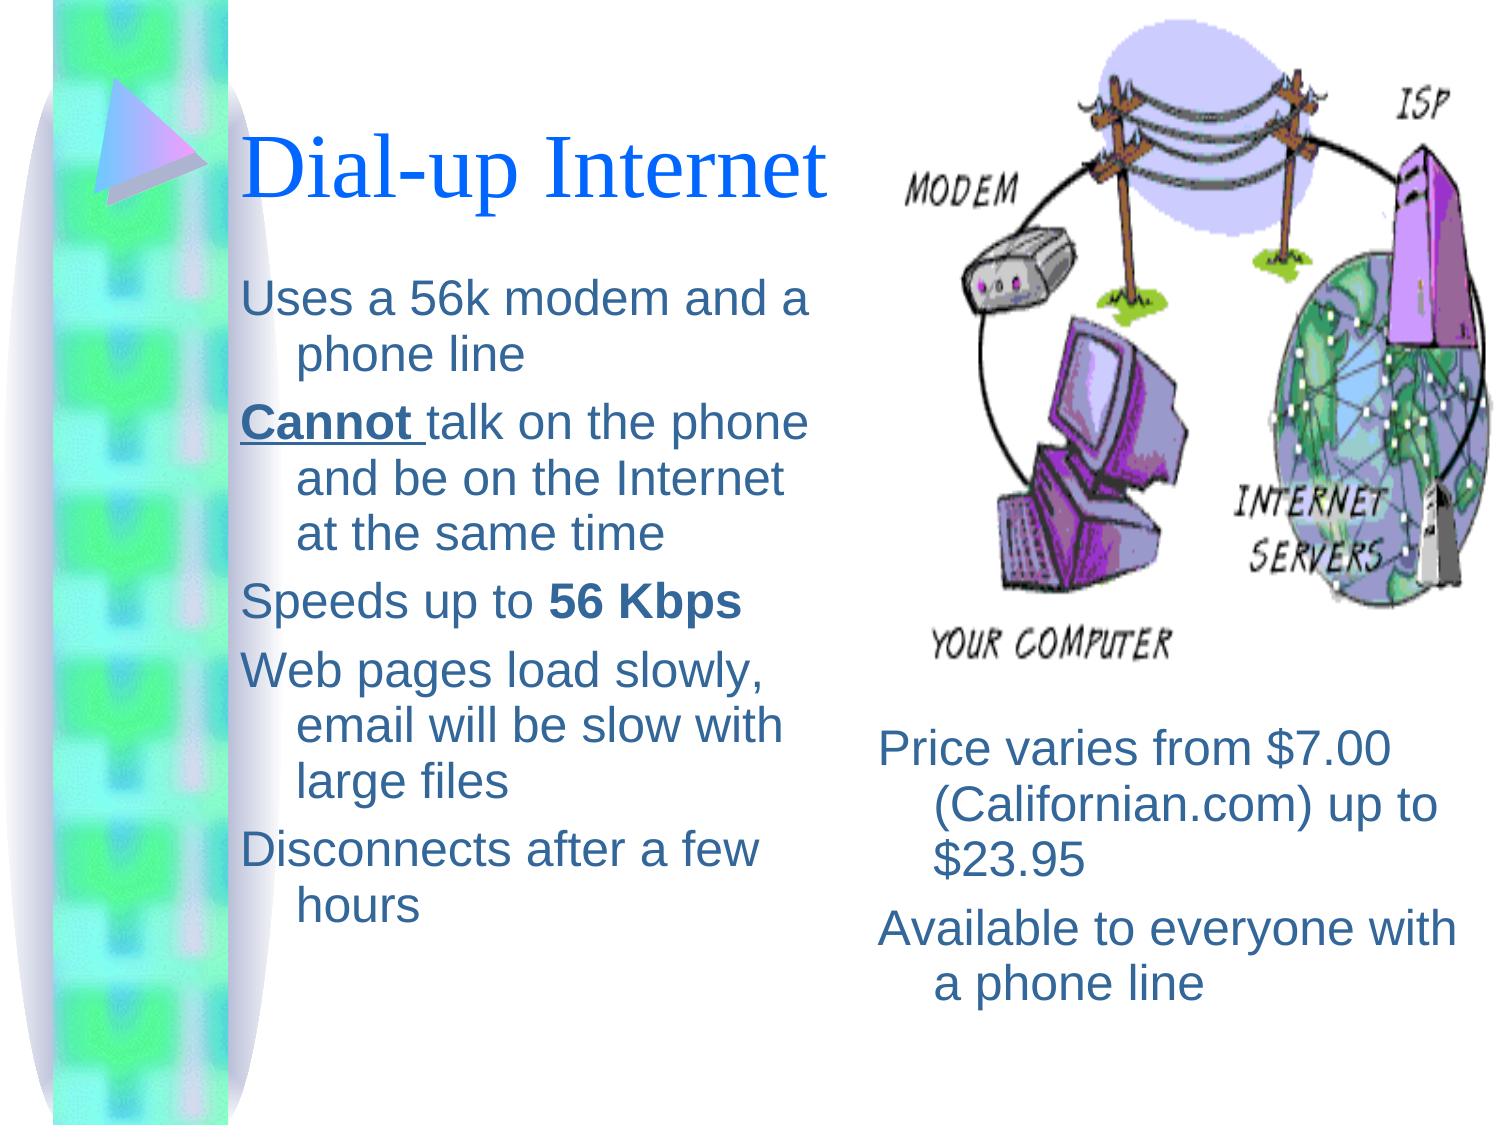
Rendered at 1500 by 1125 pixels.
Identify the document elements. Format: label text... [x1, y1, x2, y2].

picture [900, 0, 1500, 676]
list Uses a 56k modem and a phone line Cannot talk on the phone and be on the Internet at the same time Speeds up to 56 Kbps Web pages load slowly, email will be slow with large files Disconnects after a few hours [224, 262, 850, 1125]
picture [53, 0, 229, 1125]
list Price varies from $7.00 (Californian.com) up to $23.95 Available to everyone with a phone line [862, 712, 1488, 1125]
title Dial-up Internet [225, 37, 900, 225]
